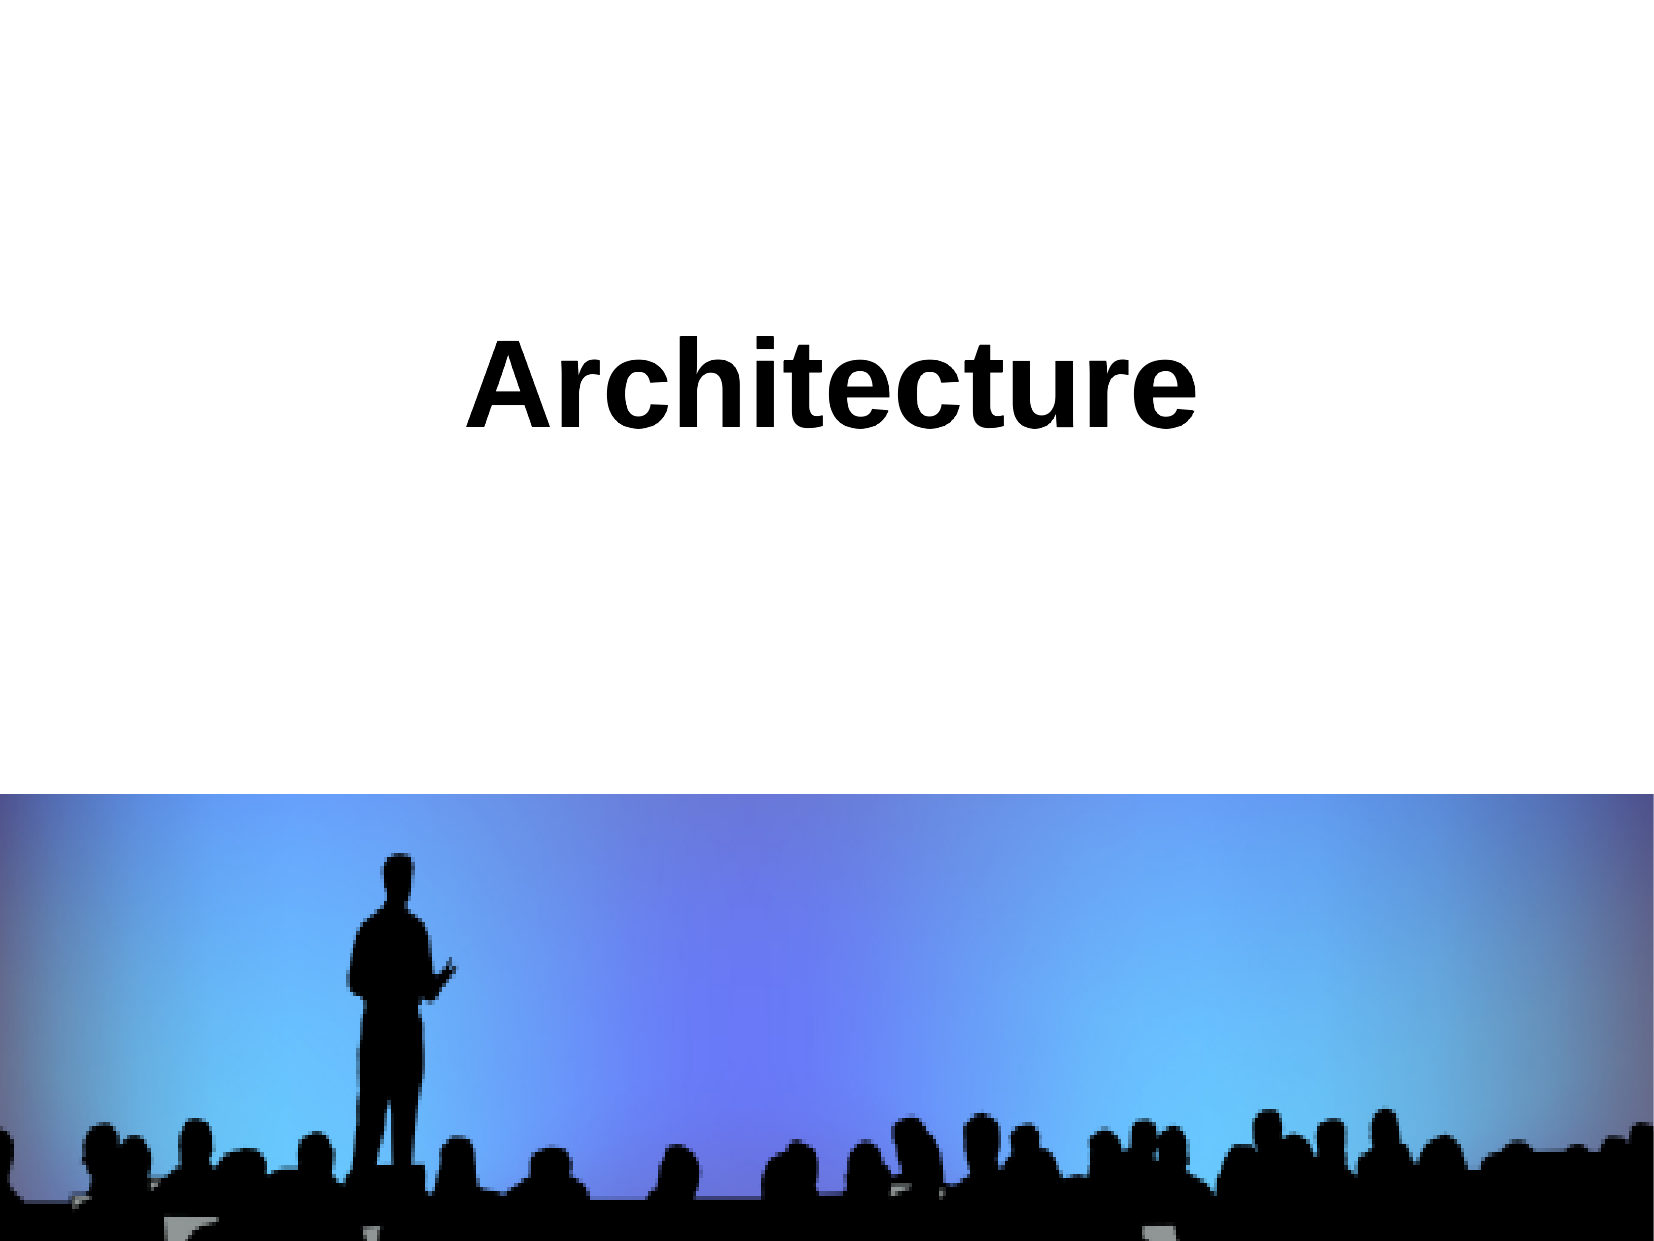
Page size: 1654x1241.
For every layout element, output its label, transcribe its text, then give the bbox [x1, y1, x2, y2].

title Architecture [87, 287, 1576, 480]
picture [0, 794, 1654, 1241]
